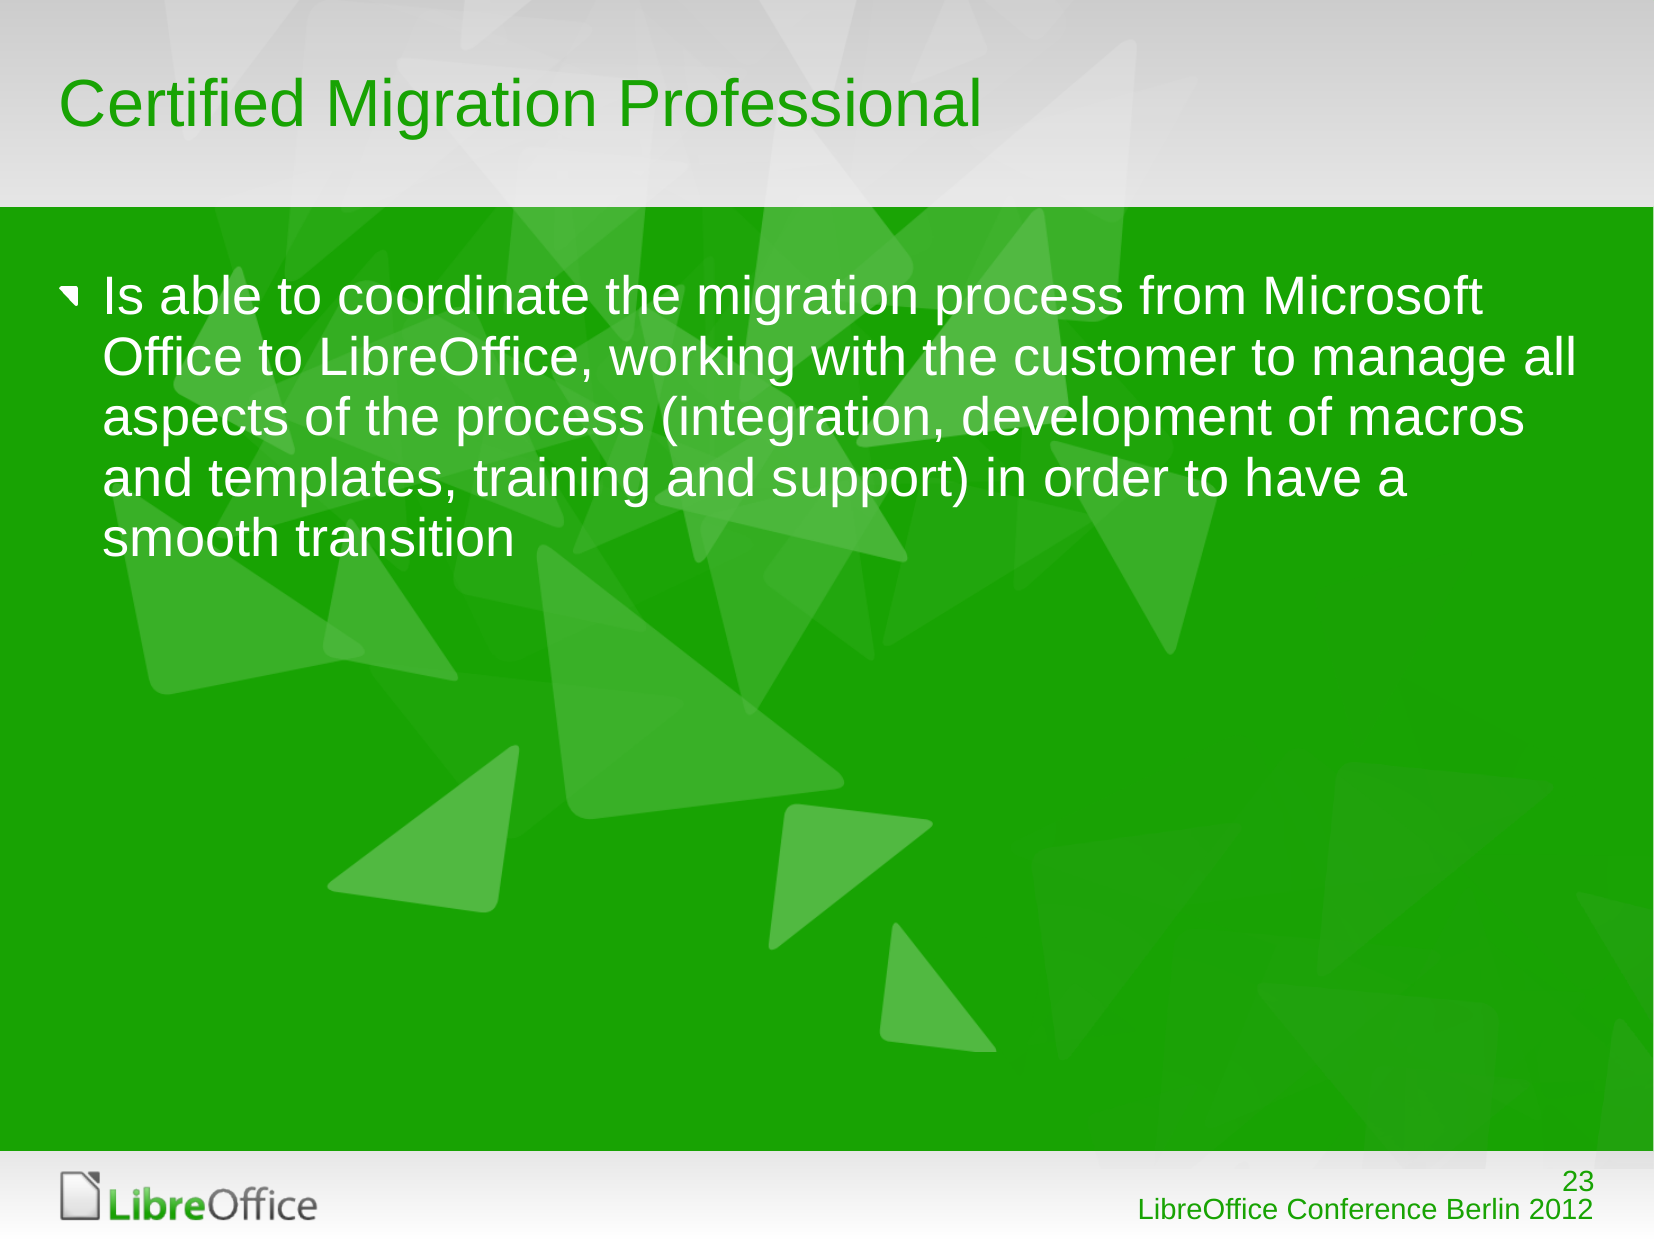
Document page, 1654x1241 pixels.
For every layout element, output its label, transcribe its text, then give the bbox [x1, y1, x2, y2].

list Is able to coordinate the migration process from Microsoft Office to LibreOffice, working with the customer to manage all aspects of the process (integration, development of macros and templates, training and support) in order to have a smooth transition [59, 265, 1595, 569]
title Certified Migration Professional [59, 29, 1595, 178]
picture [41, 1152, 337, 1240]
picture [0, 0, 1654, 1169]
